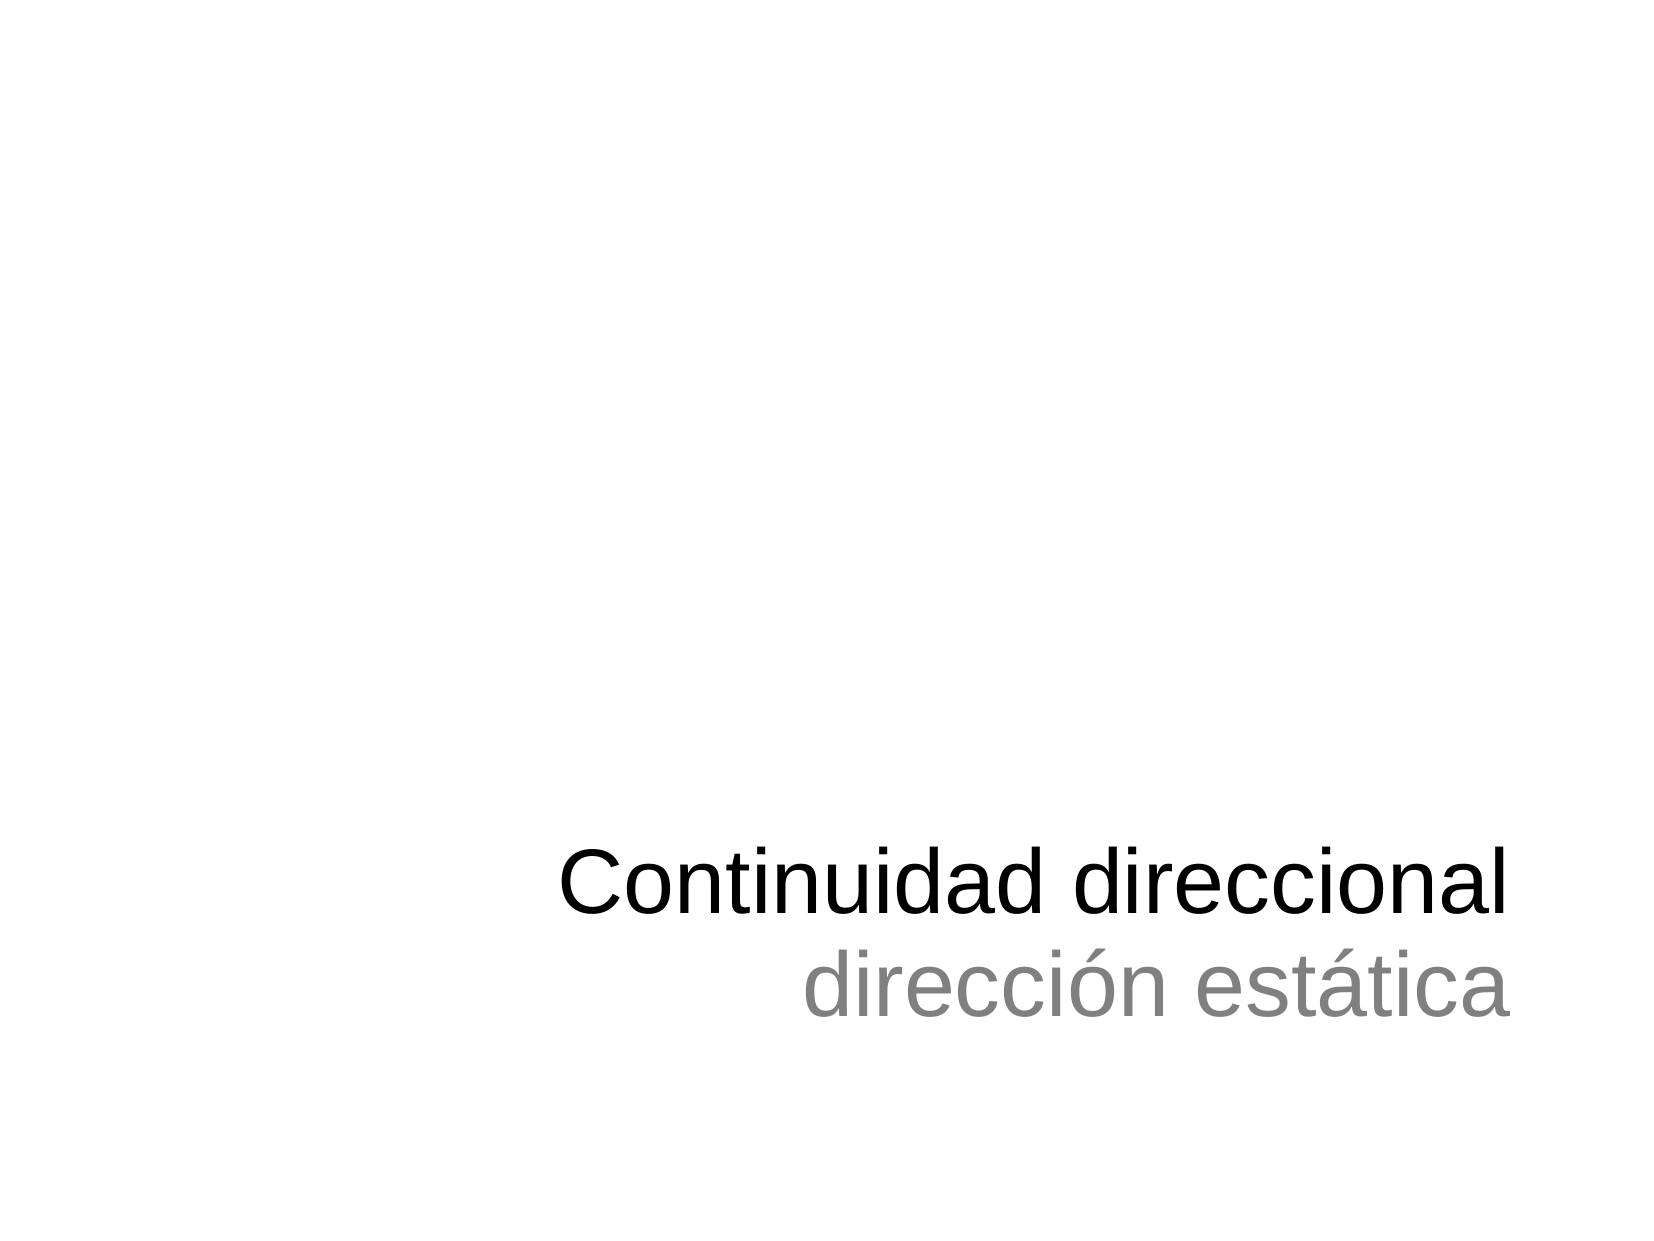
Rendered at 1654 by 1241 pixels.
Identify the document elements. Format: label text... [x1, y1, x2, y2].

title Continuidad direccional dirección estática [472, 829, 1512, 1037]
